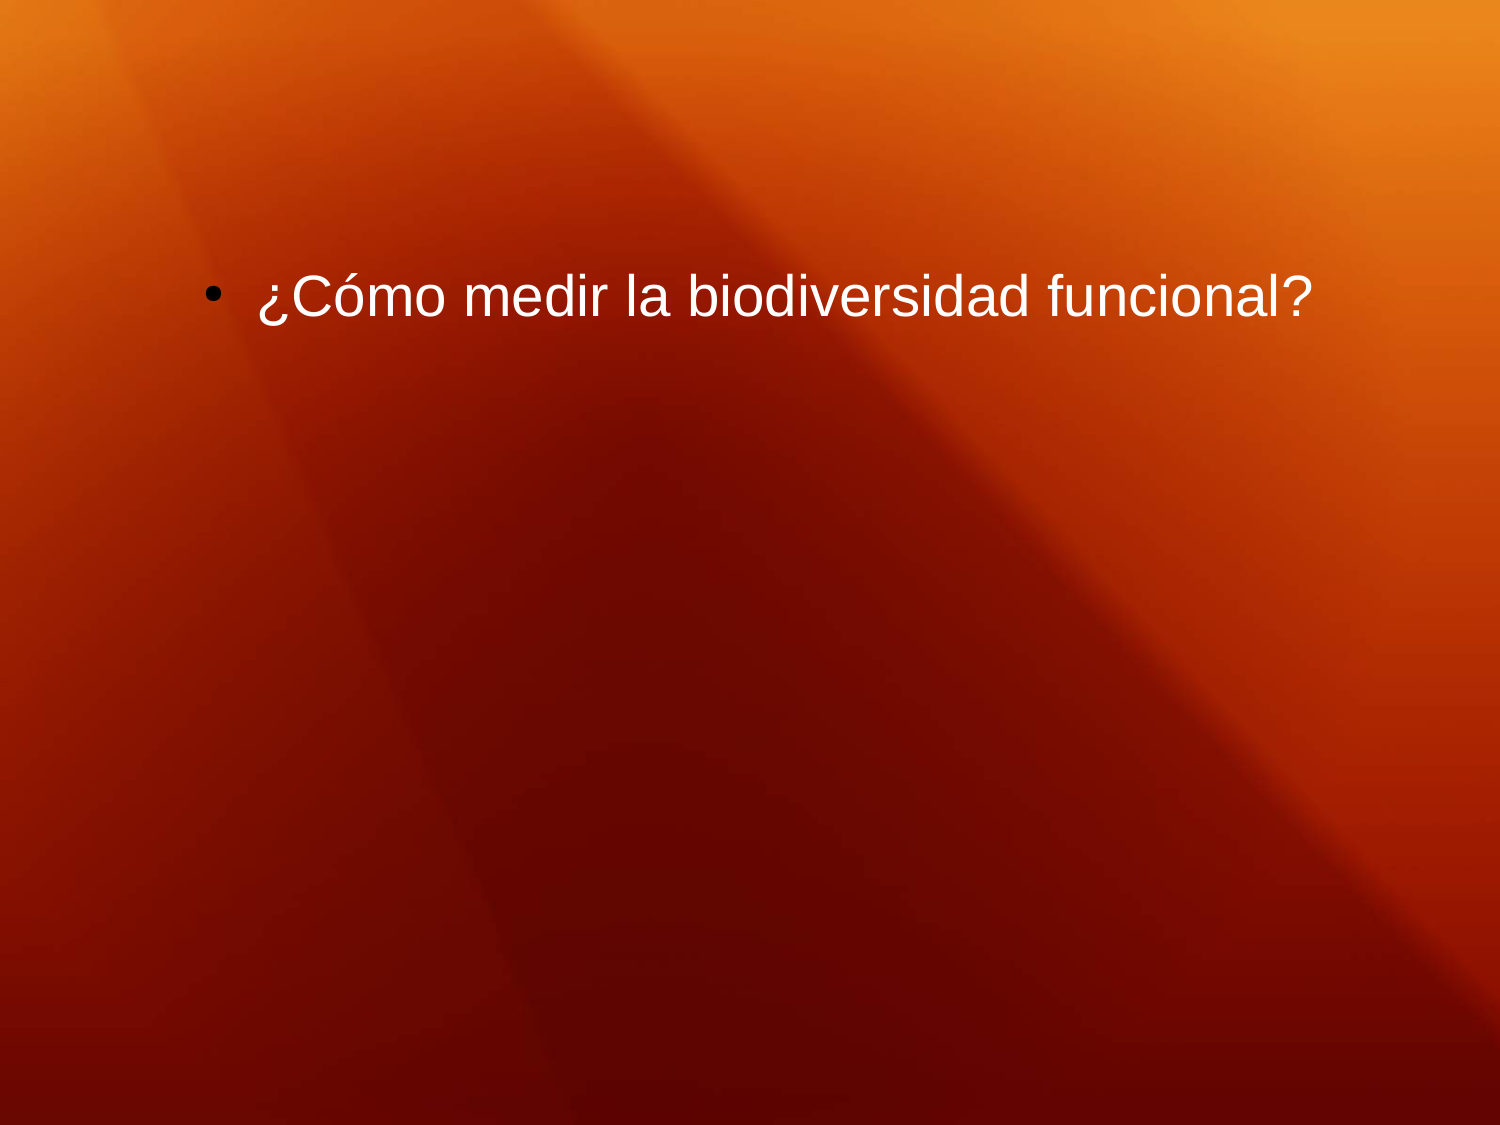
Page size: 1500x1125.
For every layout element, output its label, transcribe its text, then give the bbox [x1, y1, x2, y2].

list ¿Cómo medir la biodiversidad funcional? [75, 263, 1425, 1006]
picture [0, 0, 1500, 1125]
